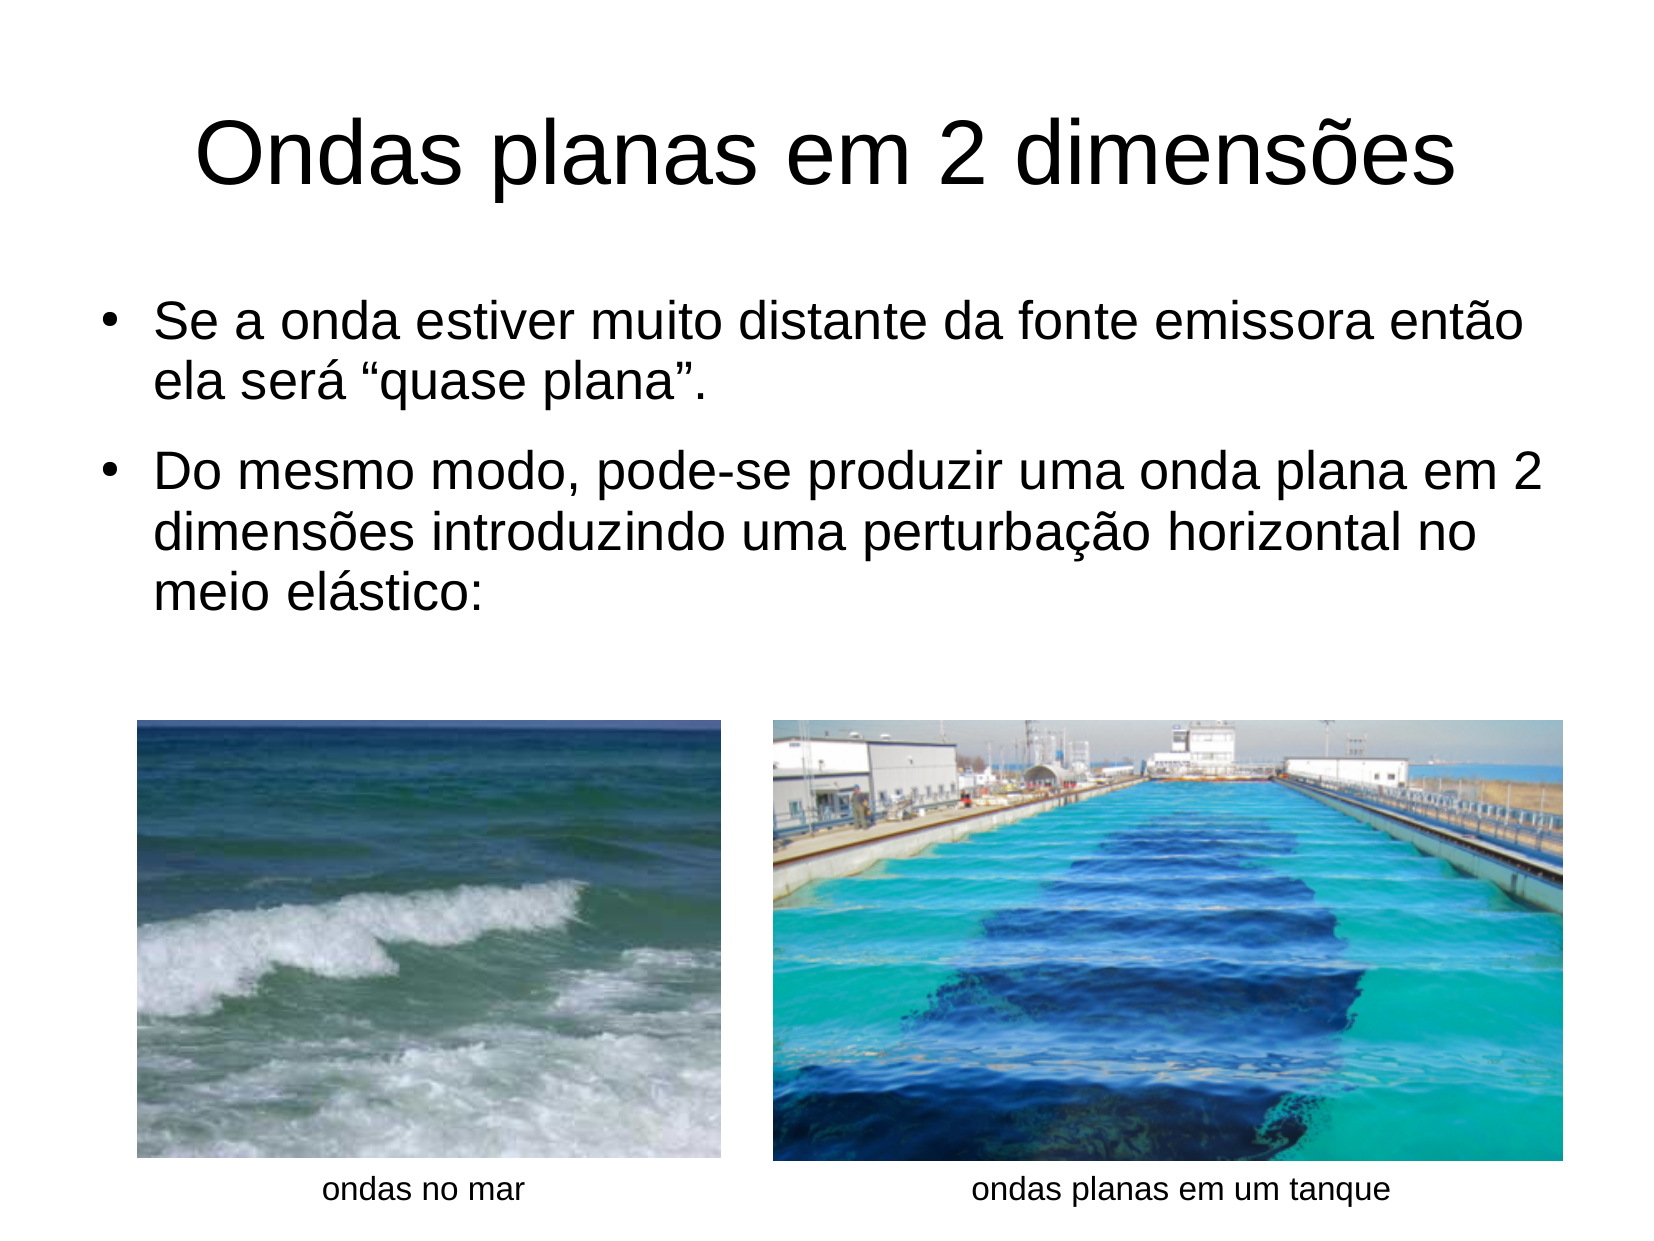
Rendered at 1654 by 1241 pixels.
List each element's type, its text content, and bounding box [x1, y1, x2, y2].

text_box ondas planas em um tanque [956, 1163, 1407, 1216]
picture [137, 720, 721, 1158]
title Ondas planas em 2 dimensões [82, 49, 1571, 257]
picture [773, 720, 1563, 1161]
list Se a onda estiver muito distante da fonte emissora então ela será “quase plana”. Do mesmo modo, pode-se produzir uma onda plana em 2 dimensões introduzindo uma perturbação horizontal no meio elástico: [82, 290, 1571, 1010]
text_box ondas no mar [307, 1163, 541, 1216]
